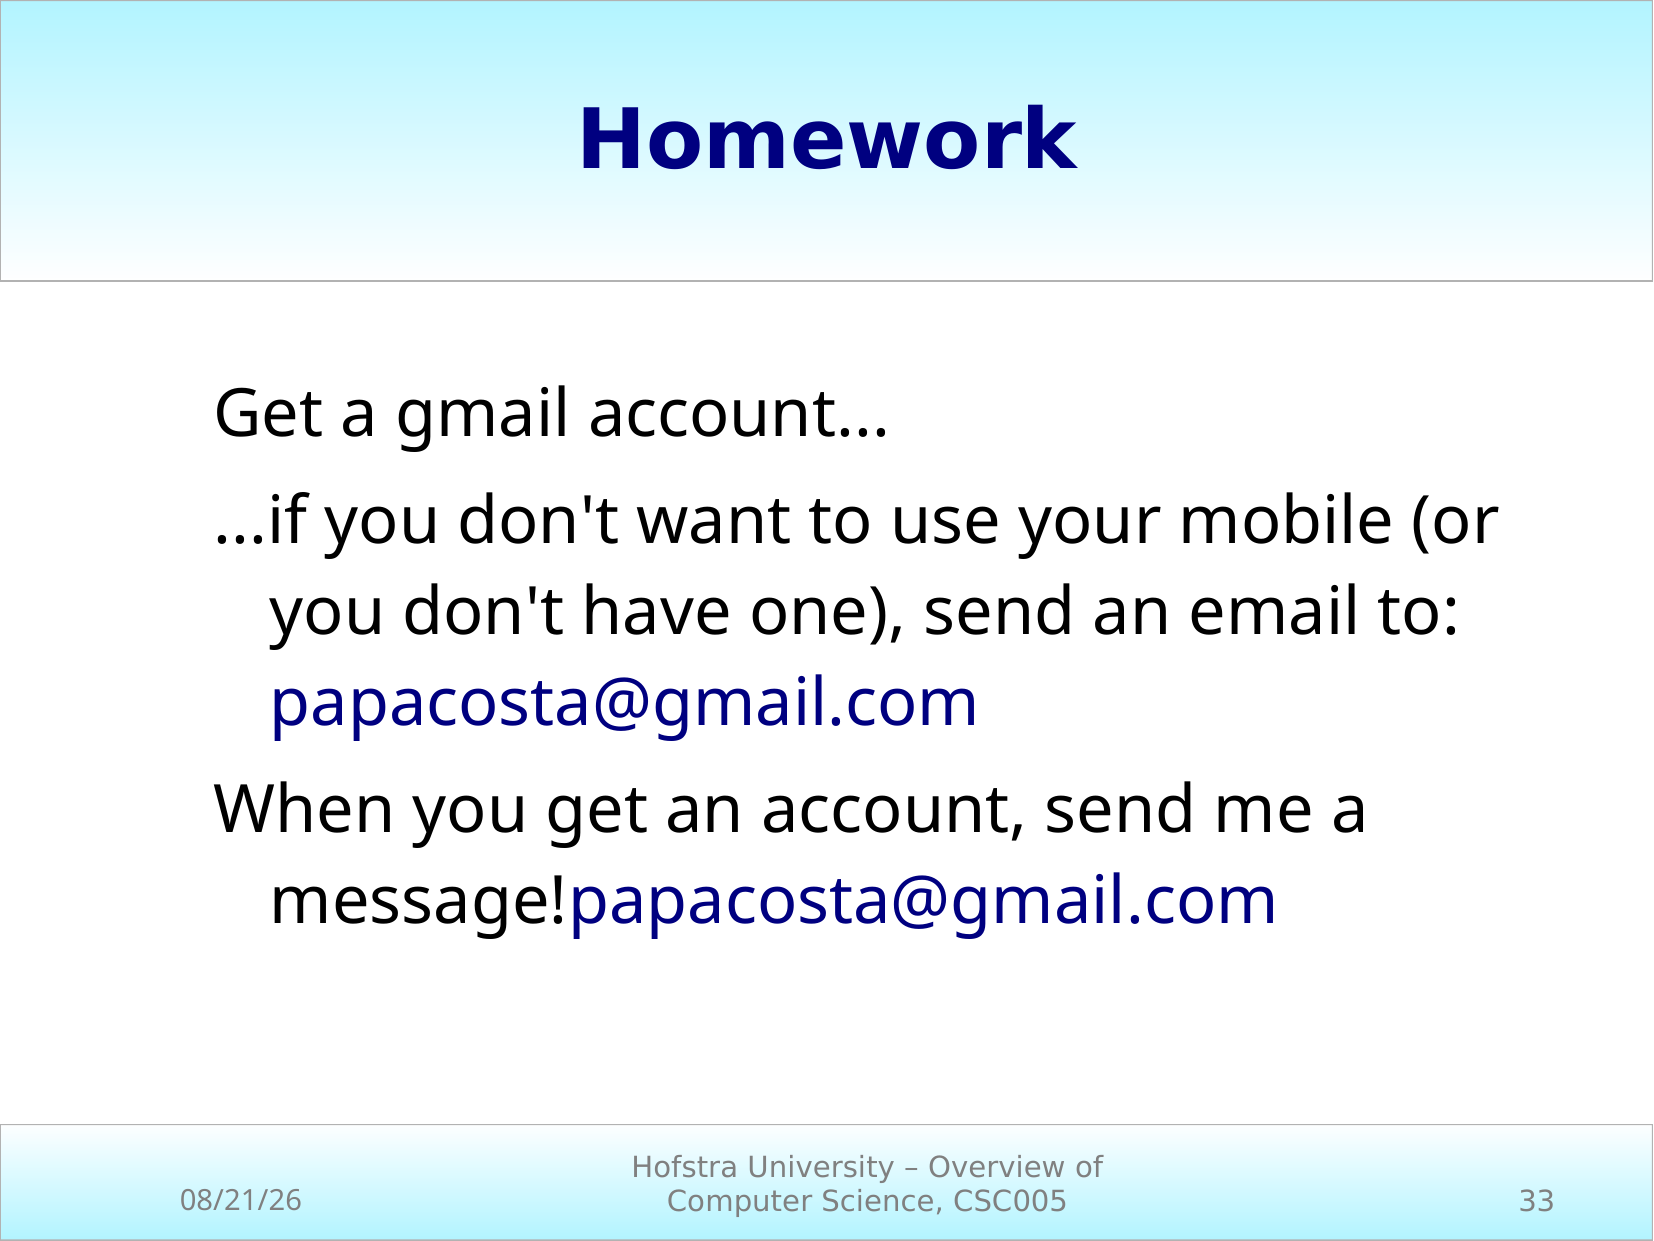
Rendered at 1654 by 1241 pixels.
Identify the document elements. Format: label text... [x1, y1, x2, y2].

title Homework [78, 77, 1576, 203]
list Get a gmail account... ...if you don't want to use your mobile (or you don't have one), send an email to: papacosta@gmail.com When you get an account, send me a message!papacosta@gmail.com [213, 364, 1619, 1095]
